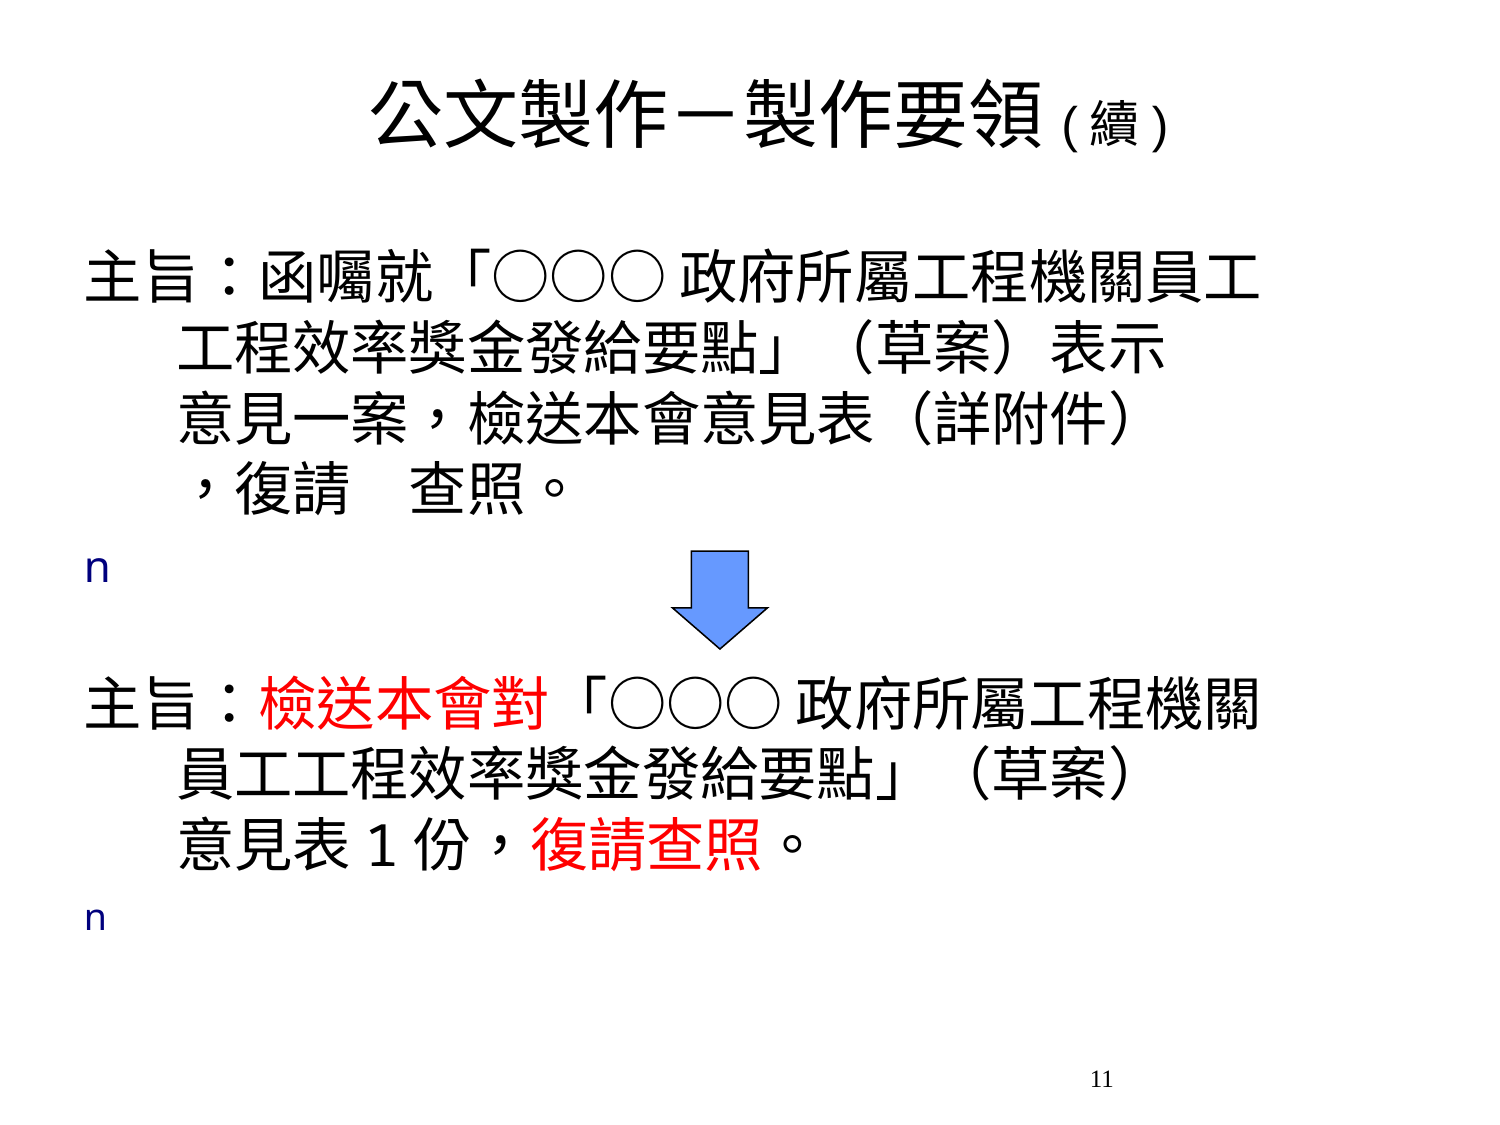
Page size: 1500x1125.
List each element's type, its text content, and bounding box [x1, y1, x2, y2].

title 公文製作－製作要領(續) [171, 0, 1366, 225]
text_box [672, 551, 768, 650]
text_box [1074, 1025, 1426, 1101]
list 主旨：函囑就「○○○ 政府所屬工程機關員工 工程效率獎金發給要點」（草案）表示 意見一案，檢送本會意見表（詳附件） ，復請 查照。 主旨：檢送本會對「○○○ 政府所屬工程機關 員工工程效率獎金發給要點」（草案） 意見表1份，復請查照。 [69, 246, 1422, 899]
